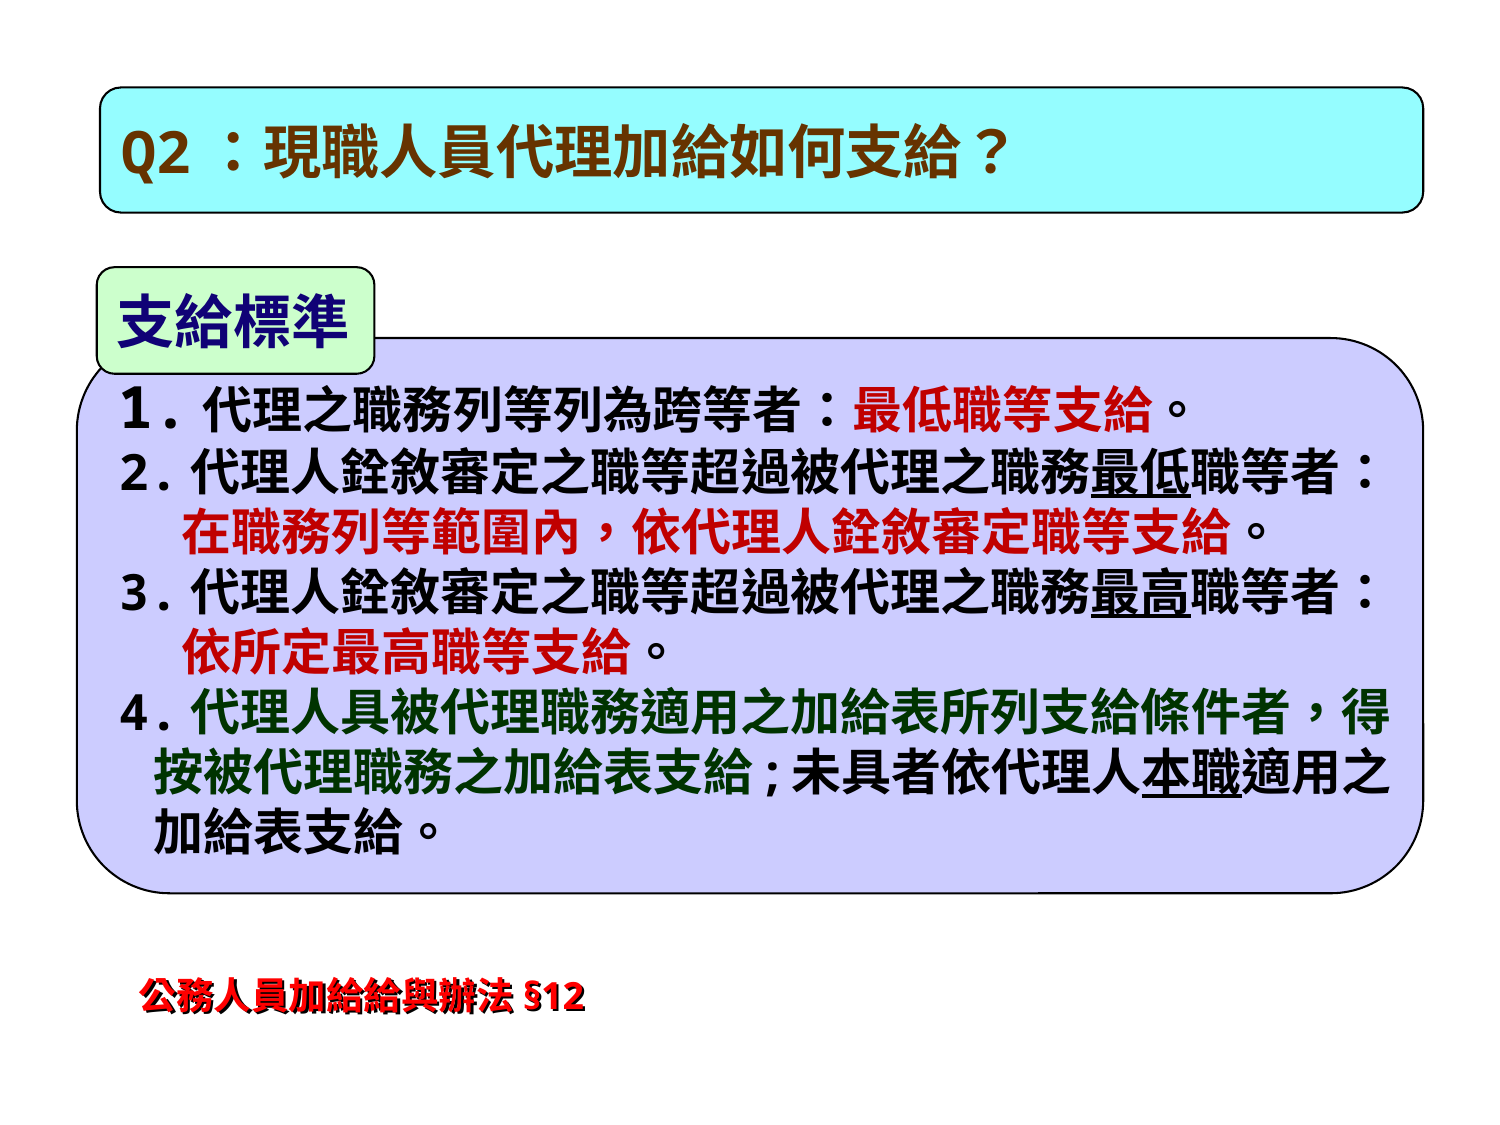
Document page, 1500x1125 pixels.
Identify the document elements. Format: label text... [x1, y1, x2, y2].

text_box Q2：現職人員代理加給如何支給？ [99, 87, 1424, 213]
text_box 支給標準 [96, 267, 375, 374]
text_box 公務人員加給給與辦法§12 [124, 964, 726, 1024]
text_box 1.代理之職務列等列為跨等者：最低職等支給。 2.代理人銓敘審定之職等超過被代理之職務最低職等者： 在職務列等範圍內，依代理人銓敘審定職等支給。 3.代理人銓敘審定之職等超過被代理之職務最高職等者： 依所定最高職等支給。 4.代理人具被代理職務適用之加給表所列支給條件者，得 按被代理職務之加給表支給;未具者依代理人本職適用之 加給表支給。 [76, 338, 1424, 894]
